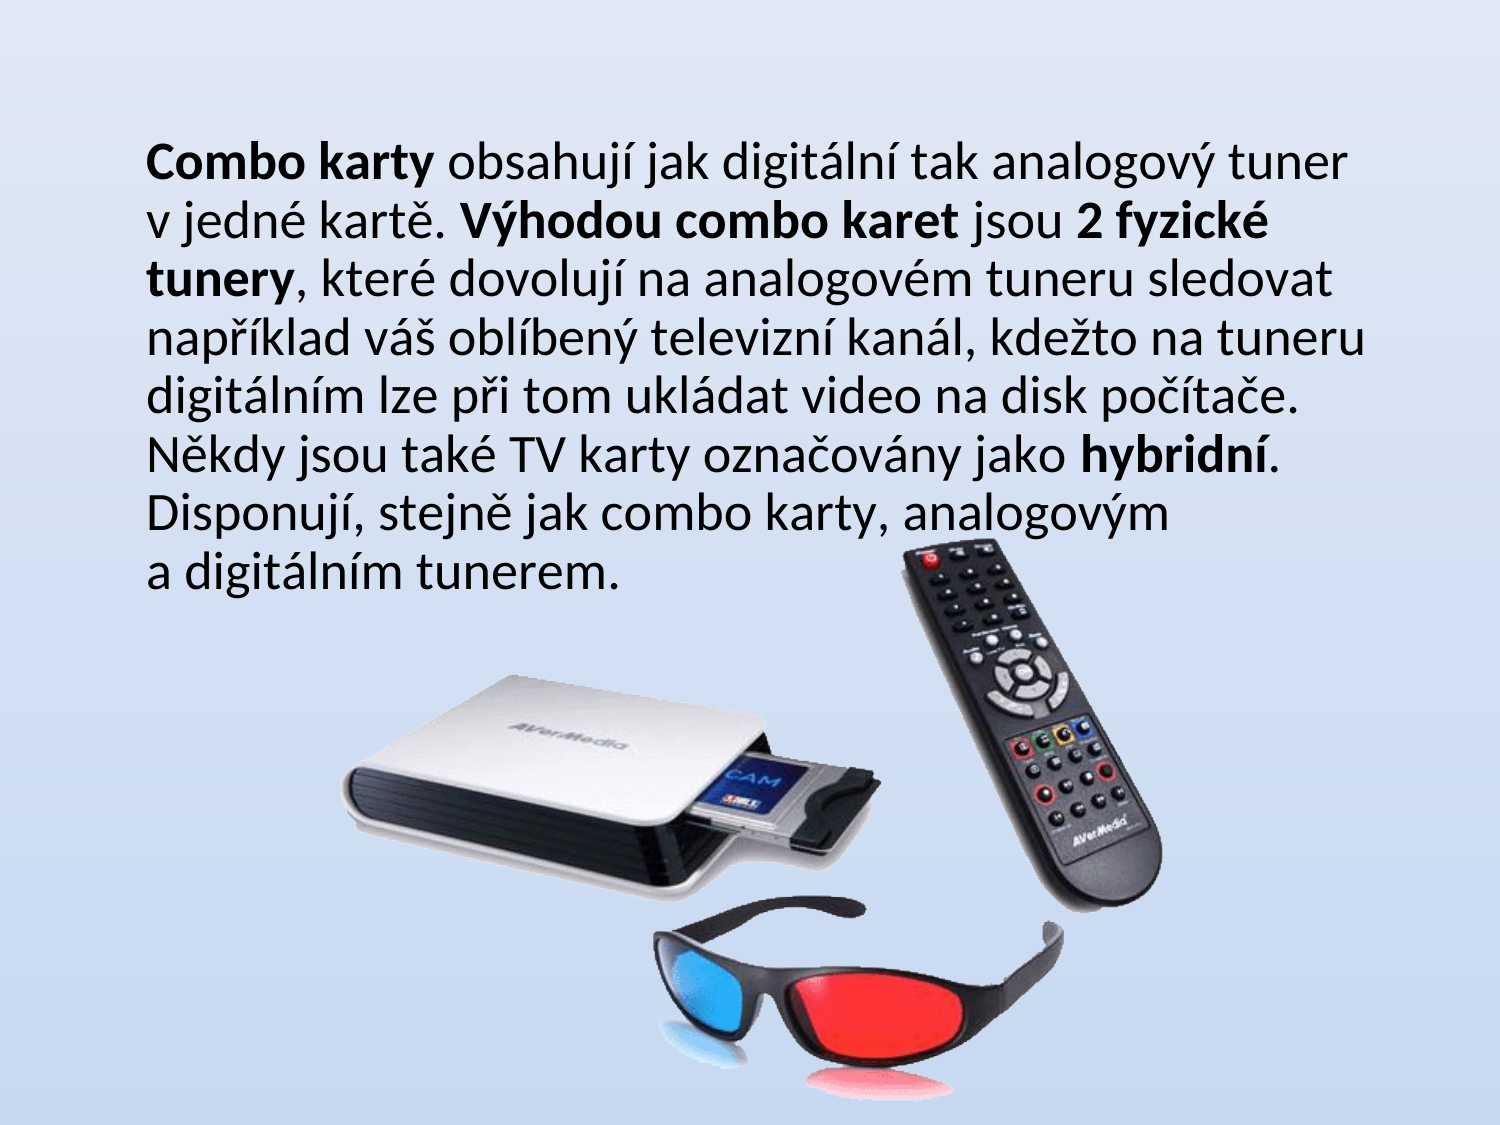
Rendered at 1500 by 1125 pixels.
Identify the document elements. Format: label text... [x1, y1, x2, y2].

picture [289, 479, 1227, 1125]
text_box Combo karty obsahují jak digitální tak analogový tuner v jedné kartě. Výhodou combo karet jsou 2 fyzické tunery, které dovolují na analogovém tuneru sledovat například váš oblíbený televizní kanál, kdežto na tuneru digitálním lze při tom ukládat video na disk počítače. Někdy jsou také TV karty označovány jako hybridní. Disponují, stejně jak combo karty, analogovým a digitálním tunerem. [75, 125, 1426, 615]
